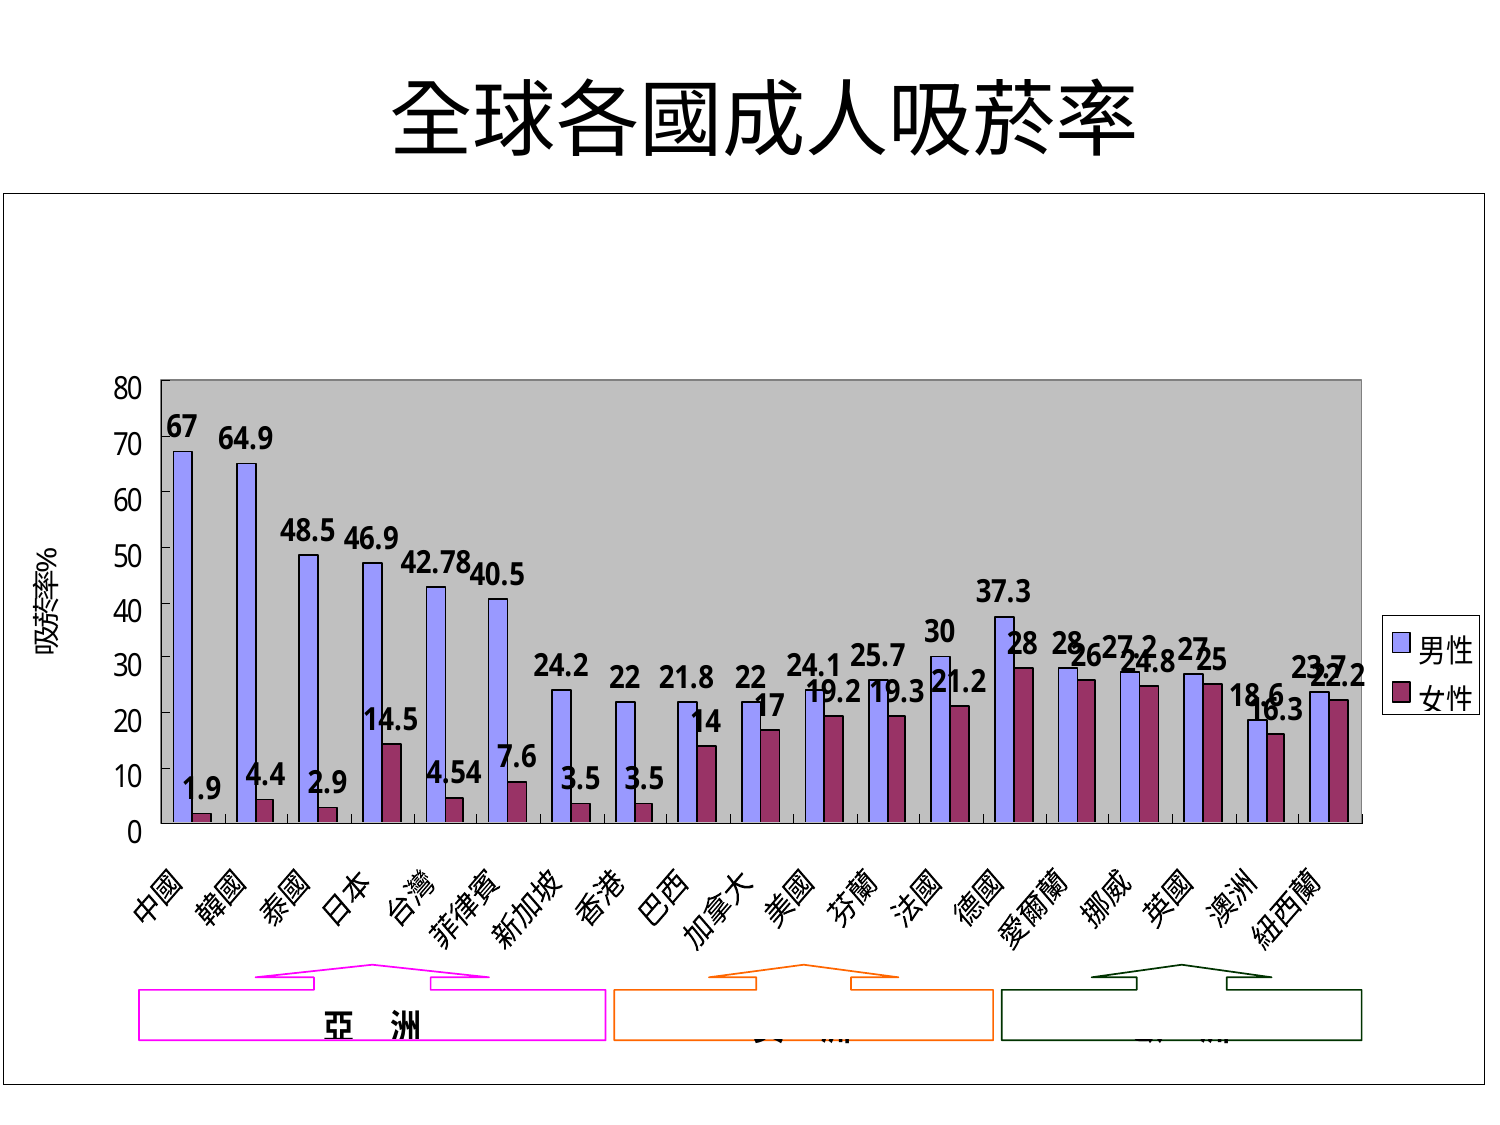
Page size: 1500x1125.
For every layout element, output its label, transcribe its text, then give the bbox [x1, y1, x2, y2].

text_box 全球各國成人吸菸率 [75, 19, 1500, 207]
chart [0, 183, 1495, 1094]
